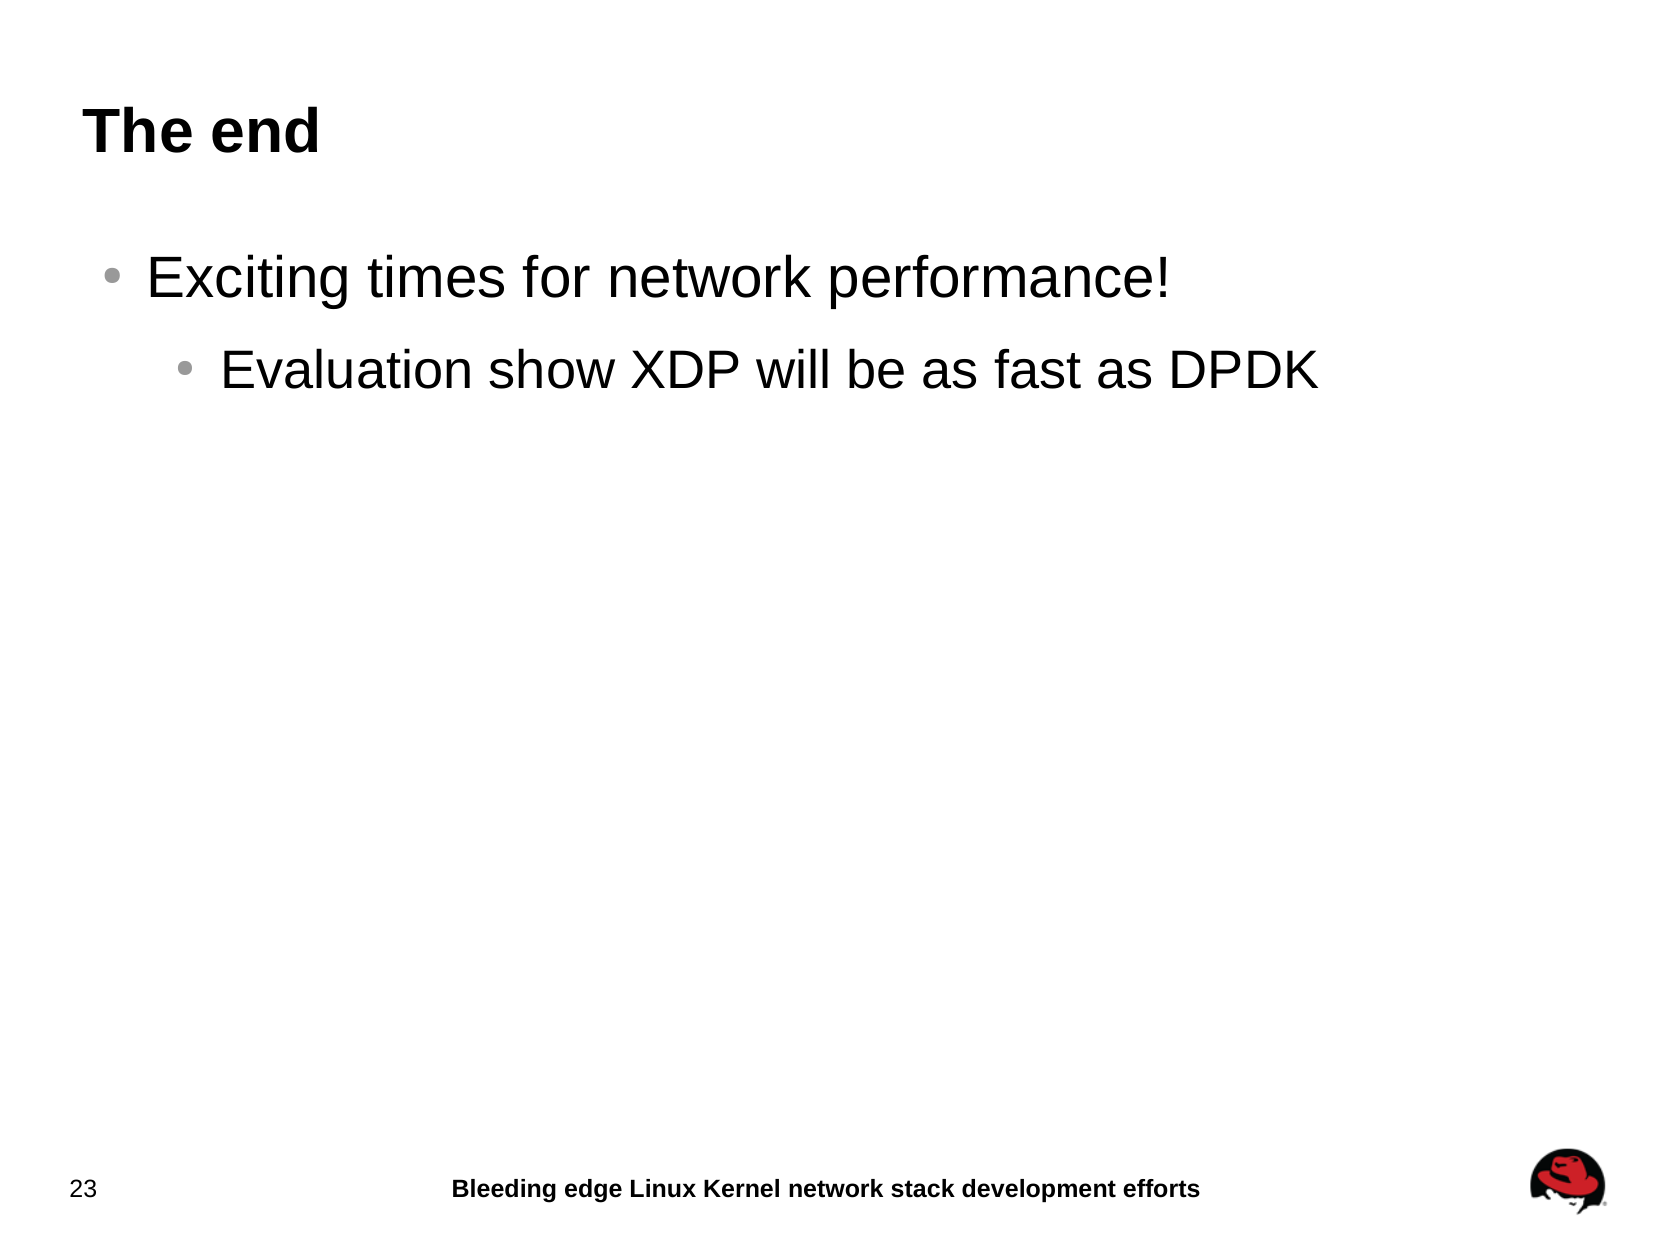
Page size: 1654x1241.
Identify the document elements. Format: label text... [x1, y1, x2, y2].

picture [1529, 1146, 1613, 1224]
list Exciting times for network performance! Evaluation show XDP will be as fast as DPDK [86, 244, 1576, 1039]
title The end [82, 37, 1571, 226]
